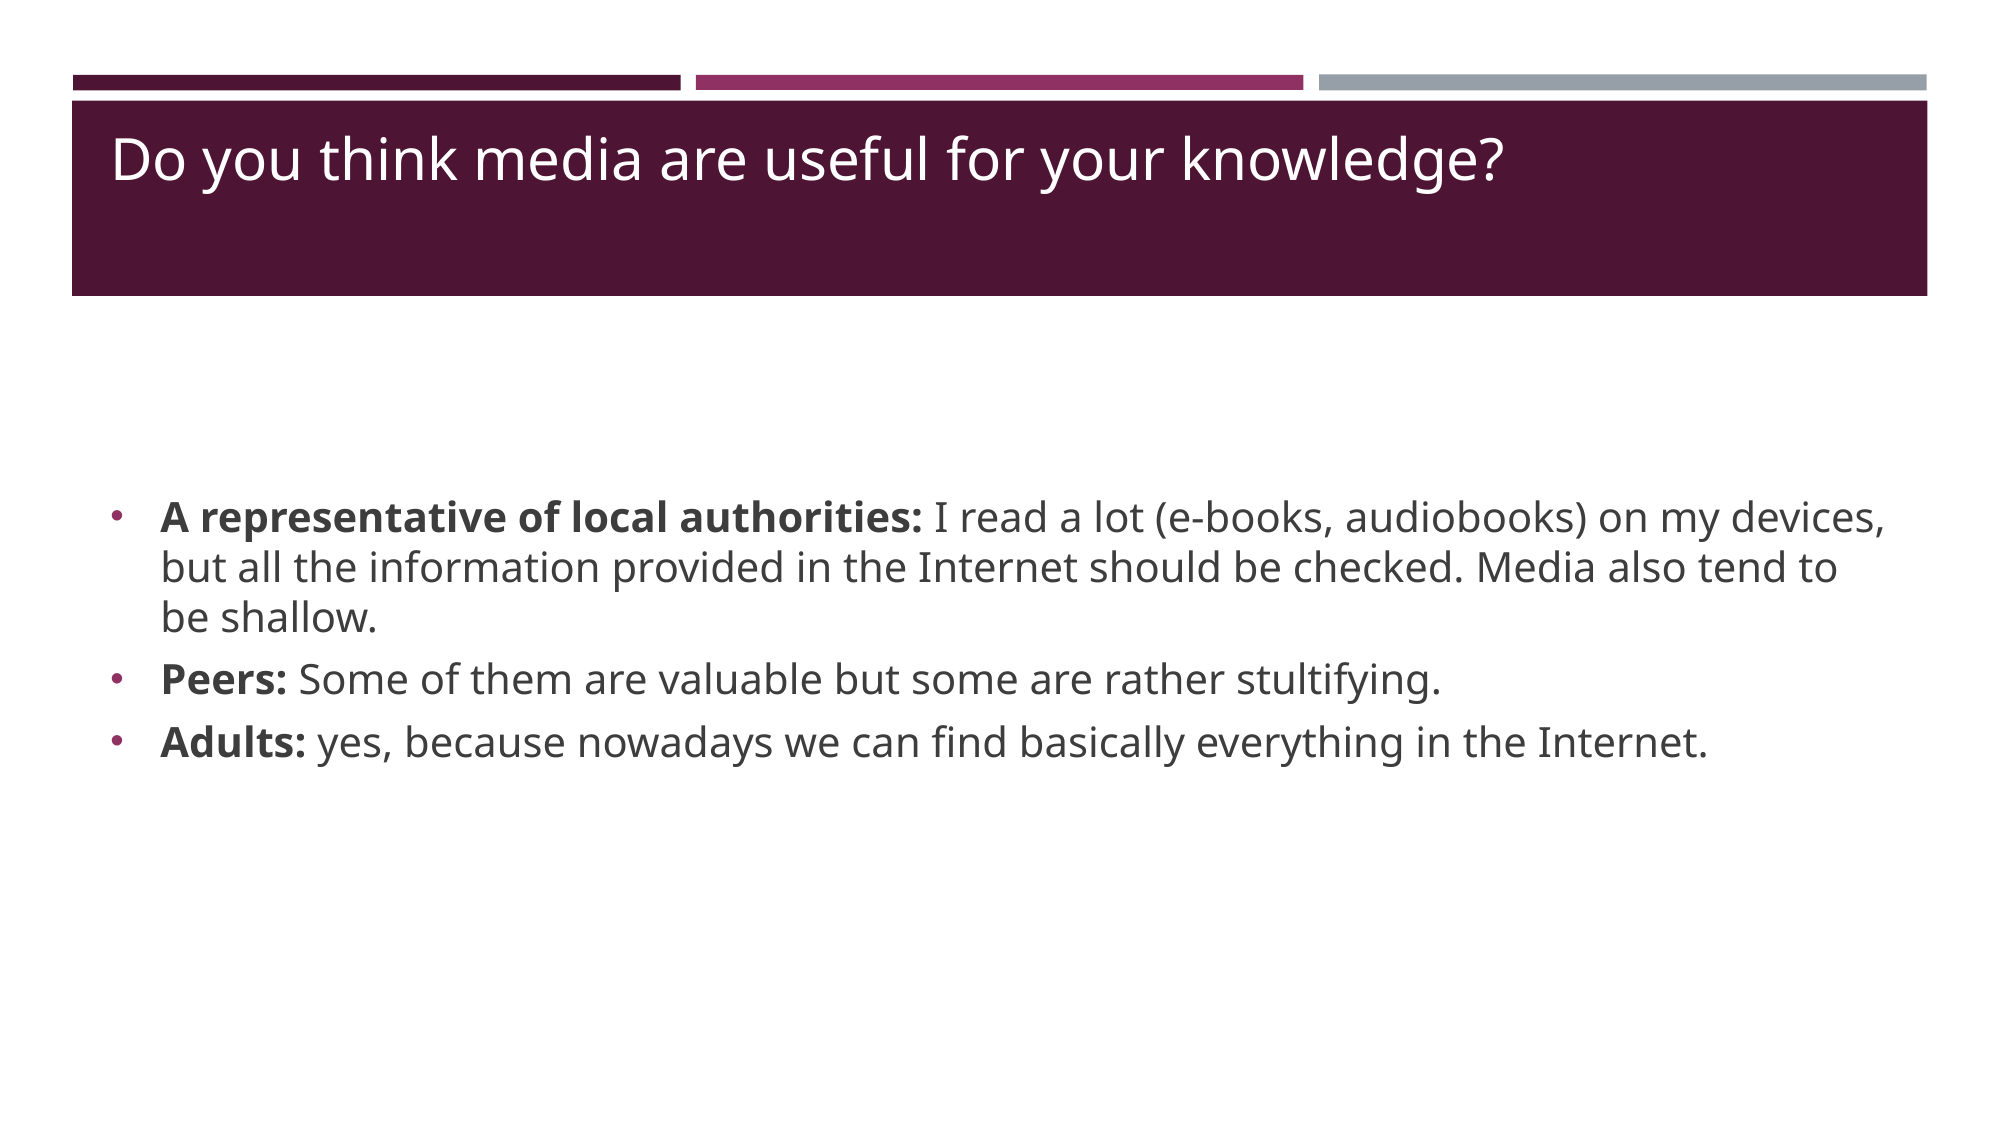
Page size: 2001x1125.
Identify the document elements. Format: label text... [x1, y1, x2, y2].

list A representative of local authorities: I read a lot (e-books, audiobooks) on my devices, but all the information provided in the Internet should be checked. Media also tend to be shallow. Peers: Some of them are valuable but some are rather stultifying. Adults: yes, because nowadays we can find basically everything in the Internet. [95, 357, 1905, 962]
title Do you think media are useful for your knowledge? [95, 115, 1905, 282]
